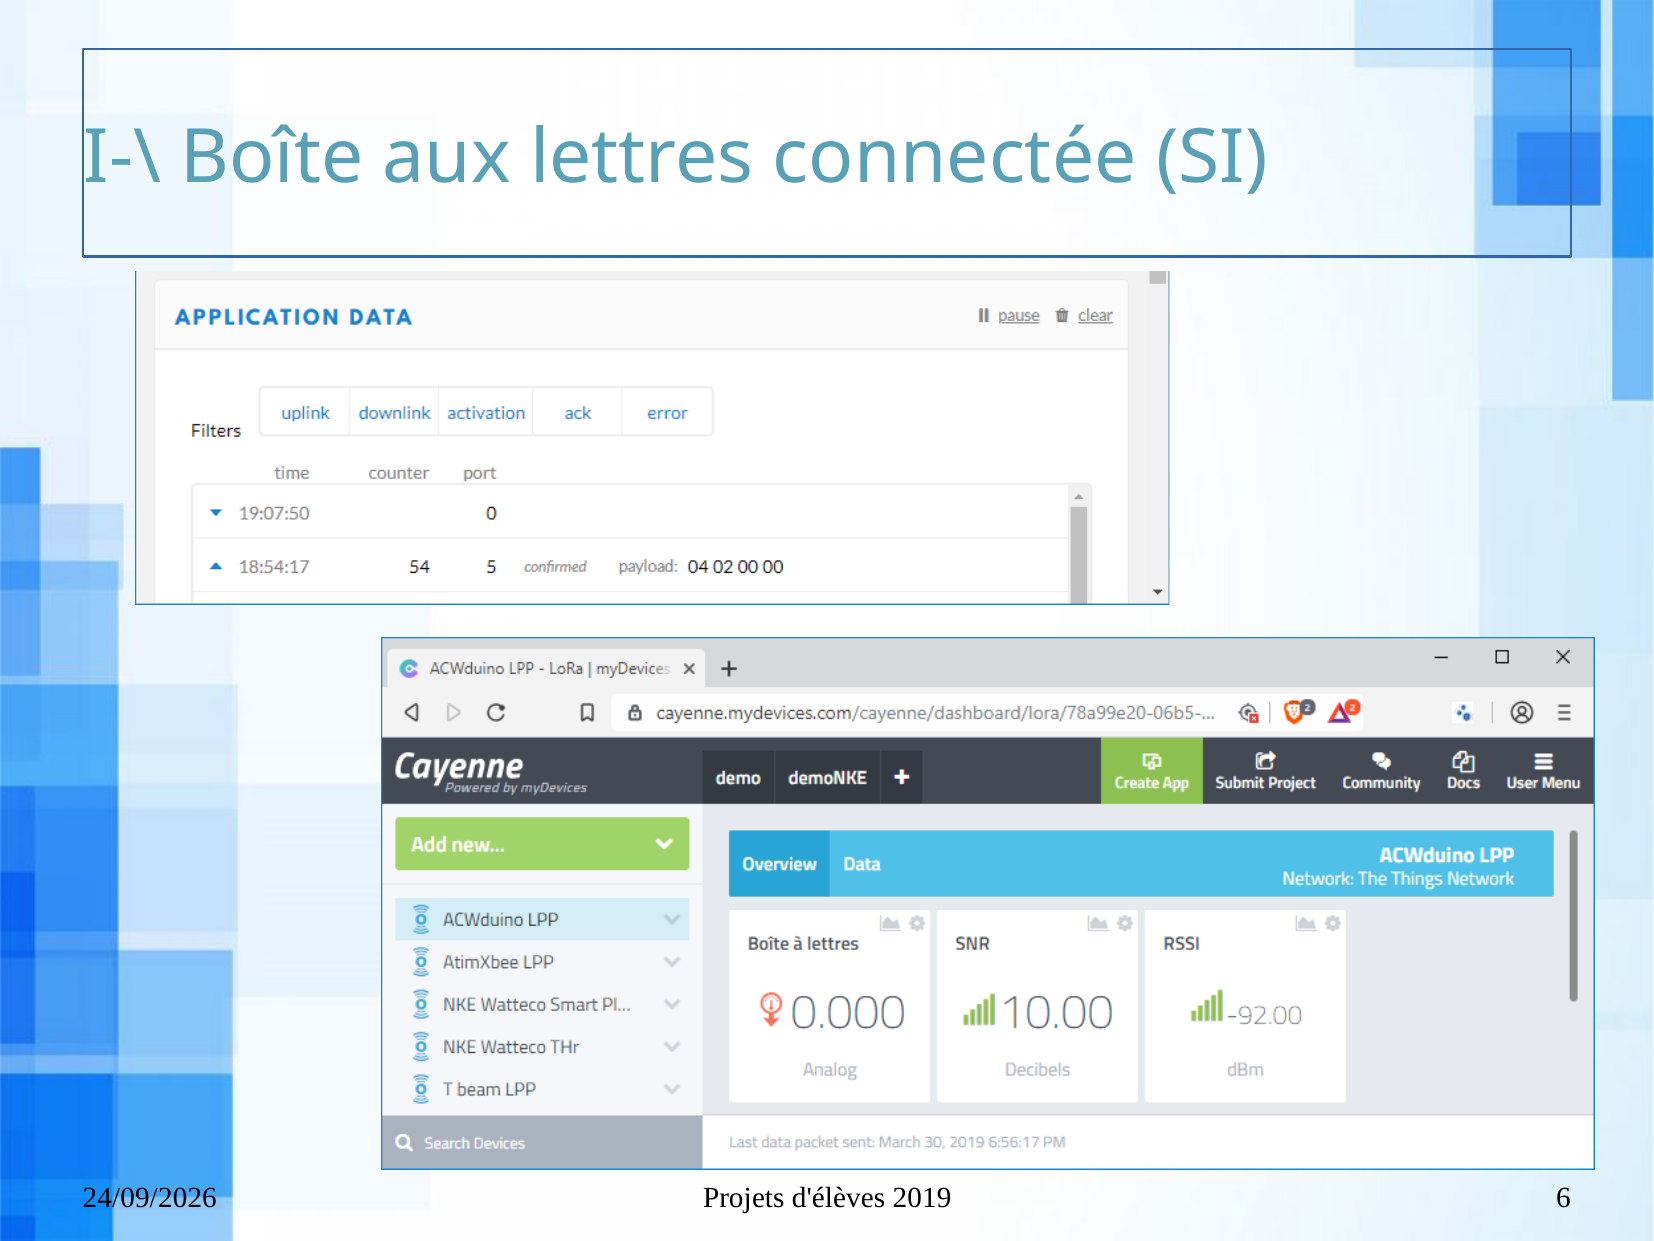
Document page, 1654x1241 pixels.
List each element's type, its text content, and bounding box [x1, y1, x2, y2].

title I-\ Boîte aux lettres connectée (SI) [82, 49, 1571, 257]
picture [0, 0, 1654, 1241]
